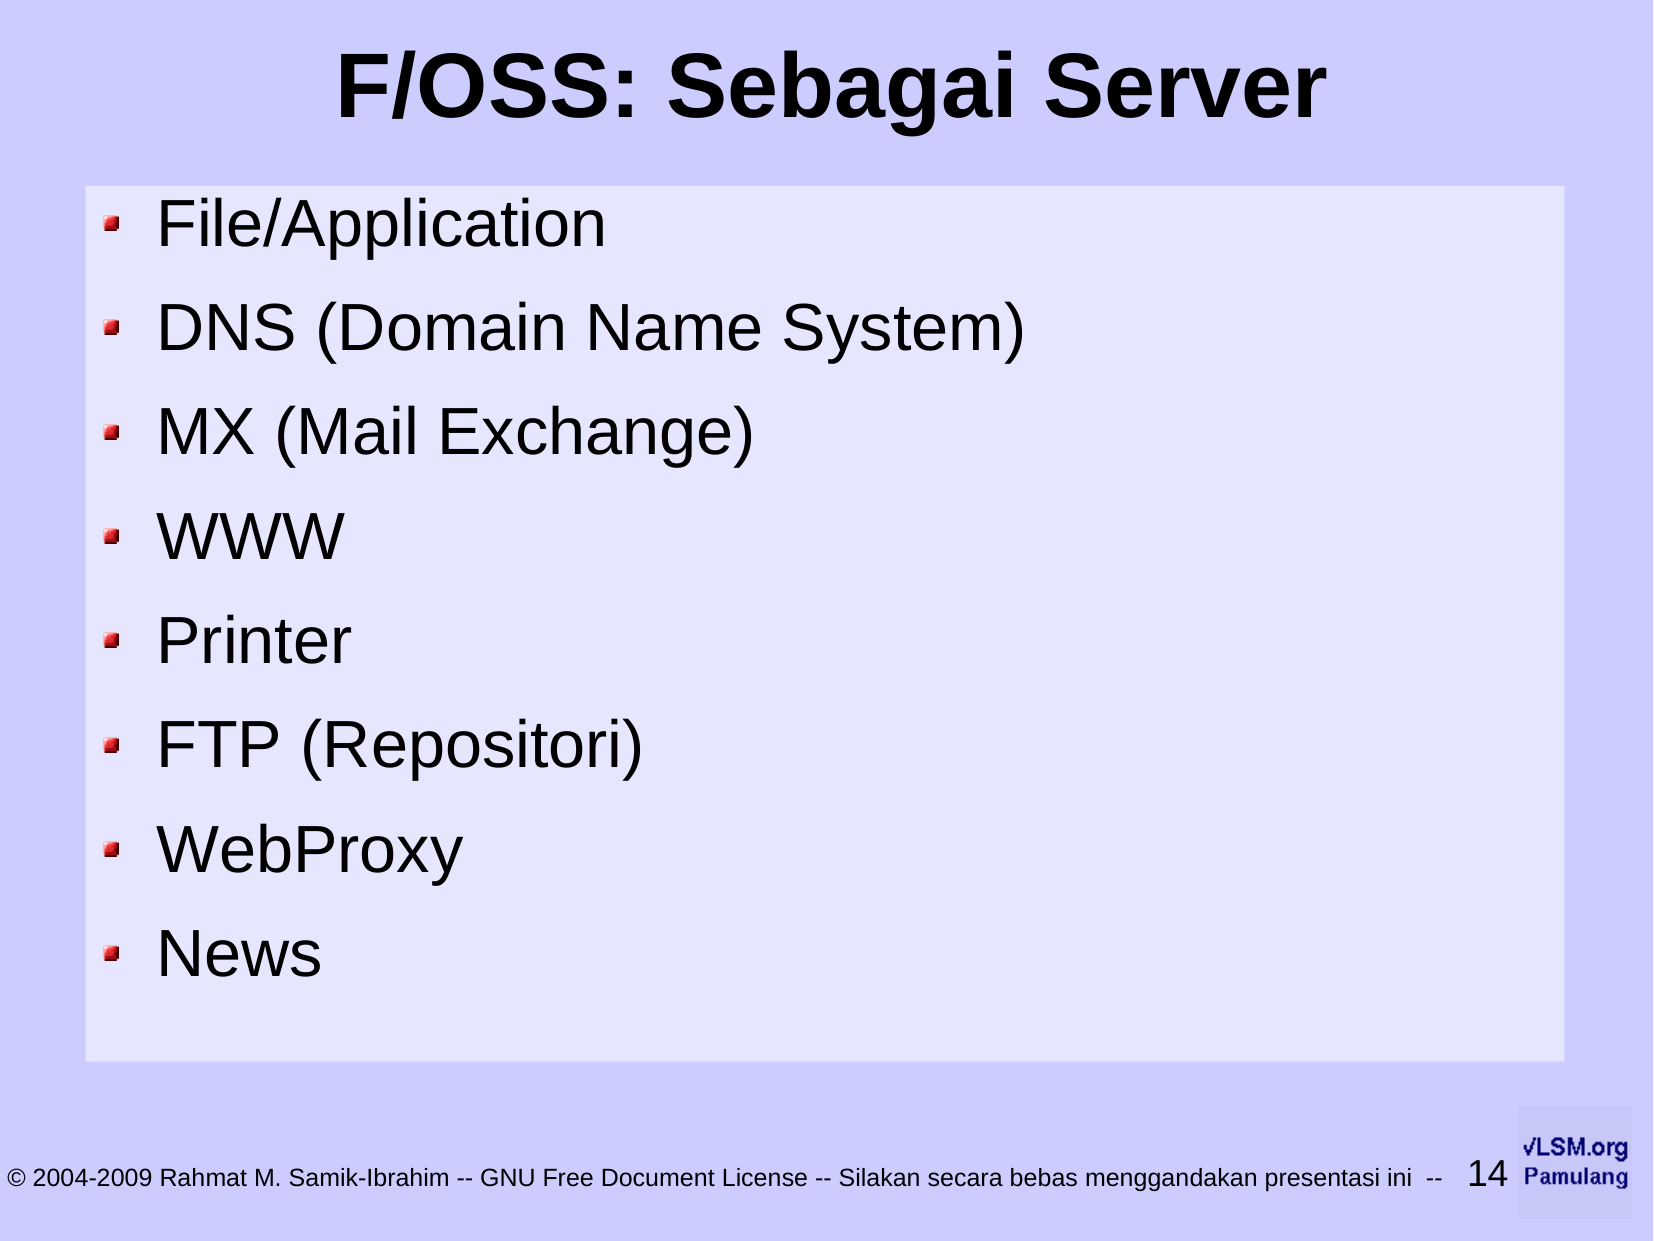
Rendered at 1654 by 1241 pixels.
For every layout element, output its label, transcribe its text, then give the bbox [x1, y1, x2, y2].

list File/Application DNS (Domain Name System) MX (Mail Exchange) WWW Printer FTP (Repositori) WebProxy News [85, 185, 1565, 1062]
title F/OSS: Sebagai Server [40, 27, 1625, 146]
picture [1518, 1106, 1632, 1219]
